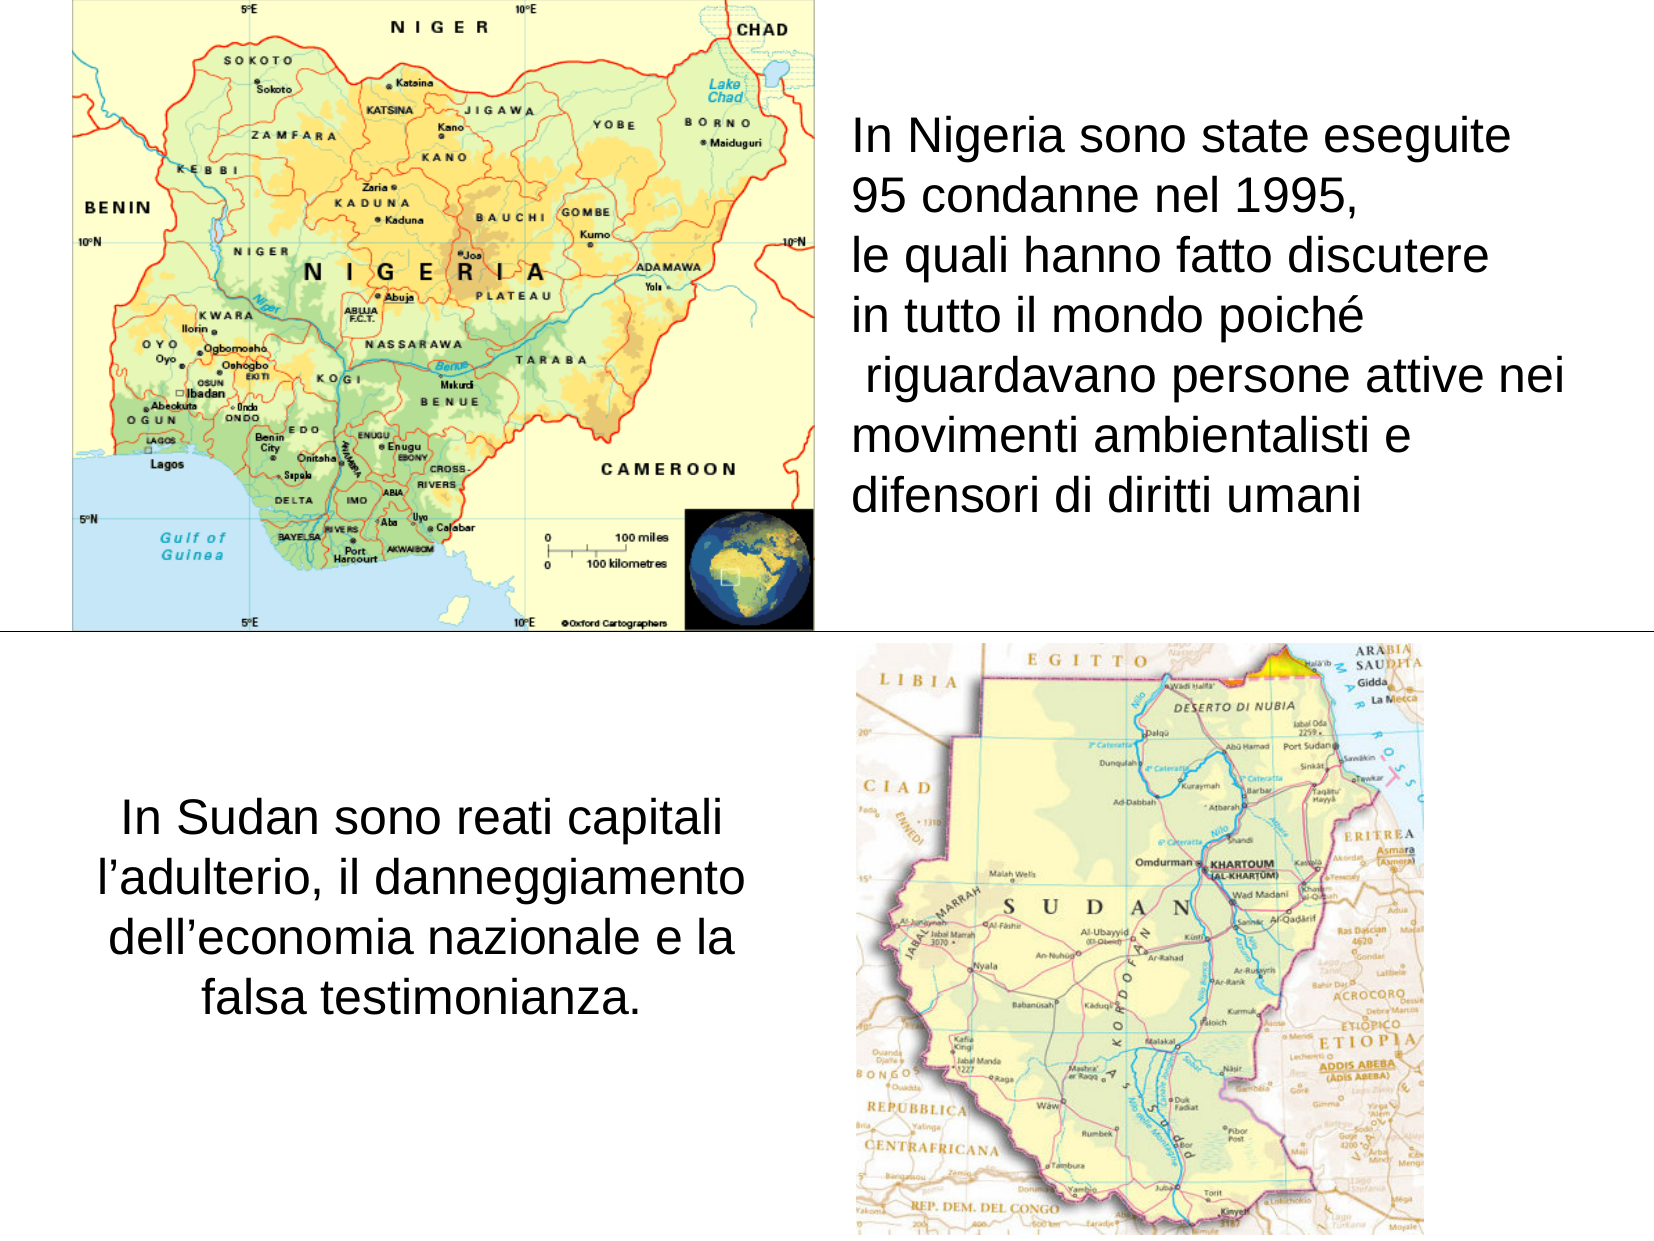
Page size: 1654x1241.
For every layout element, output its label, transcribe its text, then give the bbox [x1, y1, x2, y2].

picture [72, 0, 815, 631]
picture [856, 643, 1424, 1235]
title In Sudan sono reati capitali l’adulterio, il danneggiamento dell’economia nazionale e la falsa testimonianza. [17, 673, 792, 1137]
text_box In Nigeria sono state eseguite 95 condanne nel 1995, le quali hanno fatto discutere in tutto il mondo poiché riguardavano persone attive nei movimenti ambientalisti e difensori di diritti umani [837, 94, 1595, 530]
